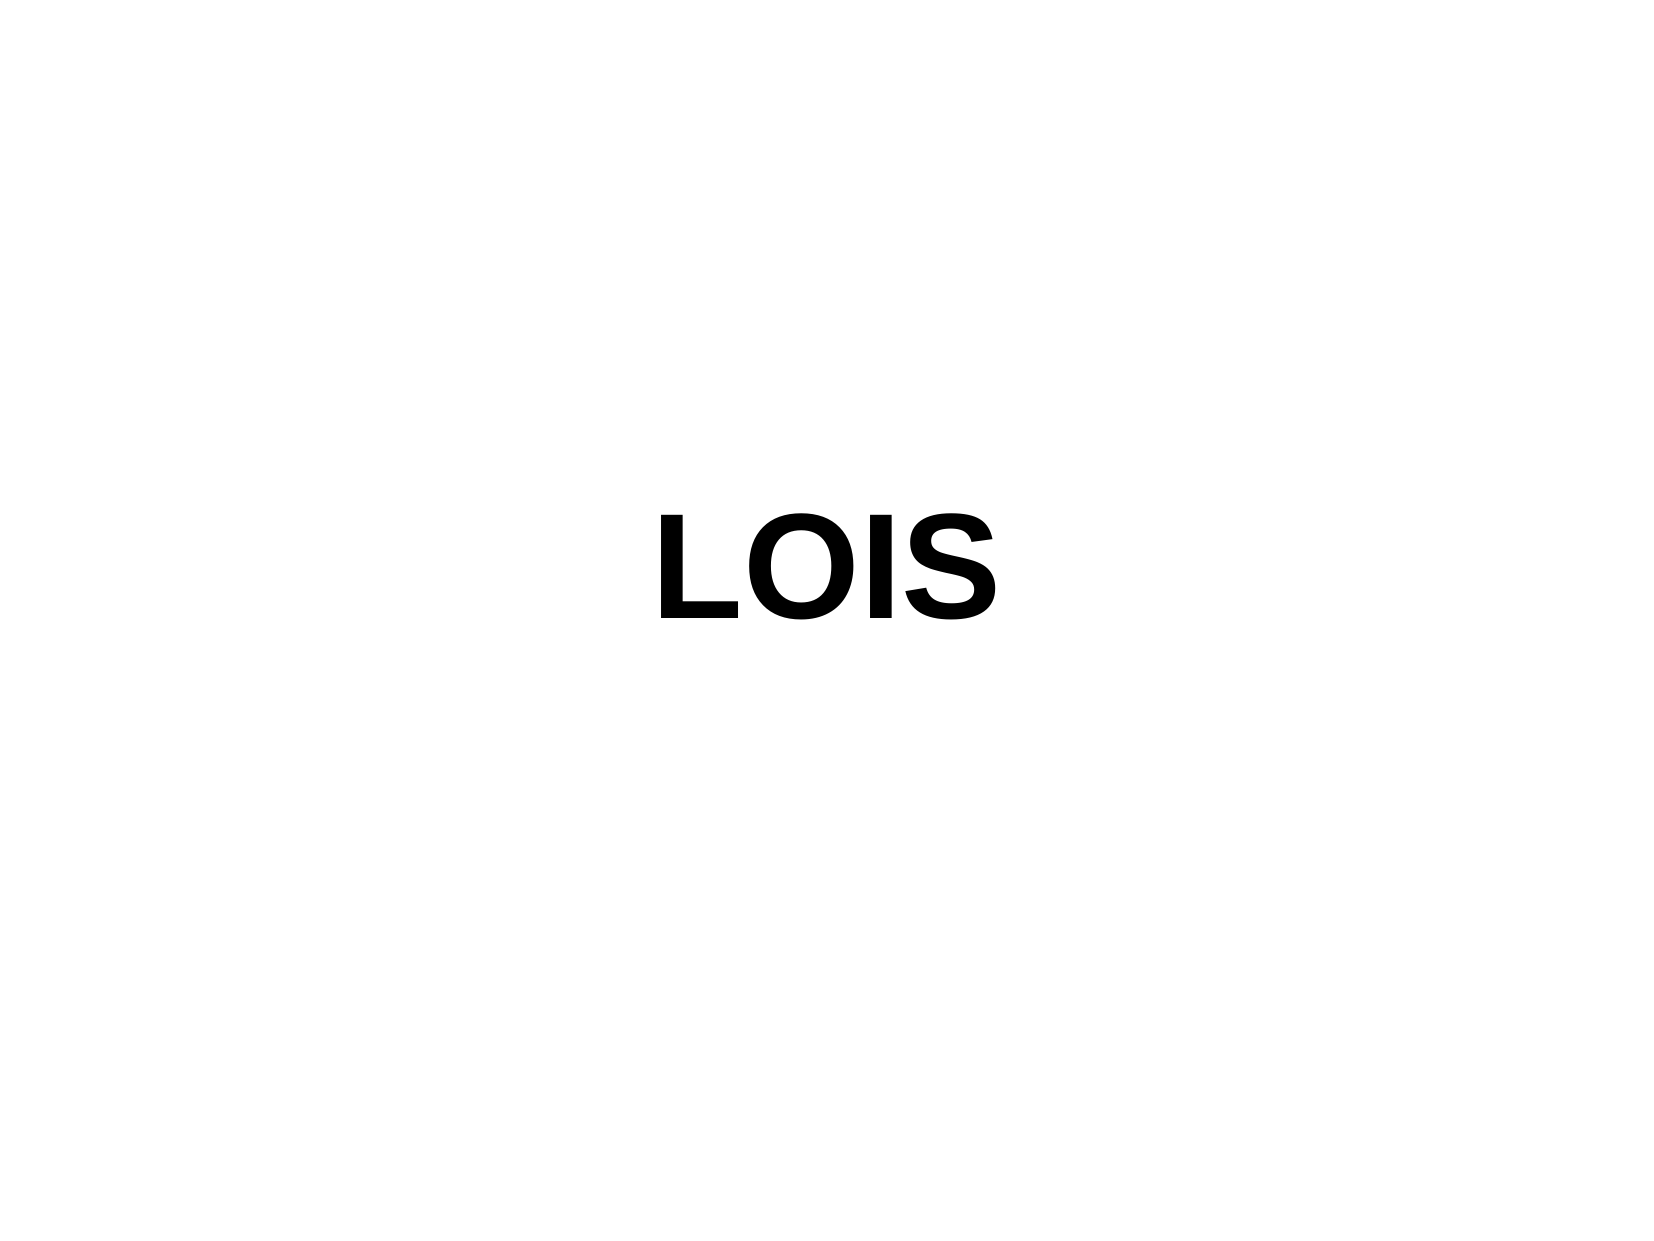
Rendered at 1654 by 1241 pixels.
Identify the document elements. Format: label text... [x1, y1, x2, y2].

title LOIS [82, 462, 1571, 670]
